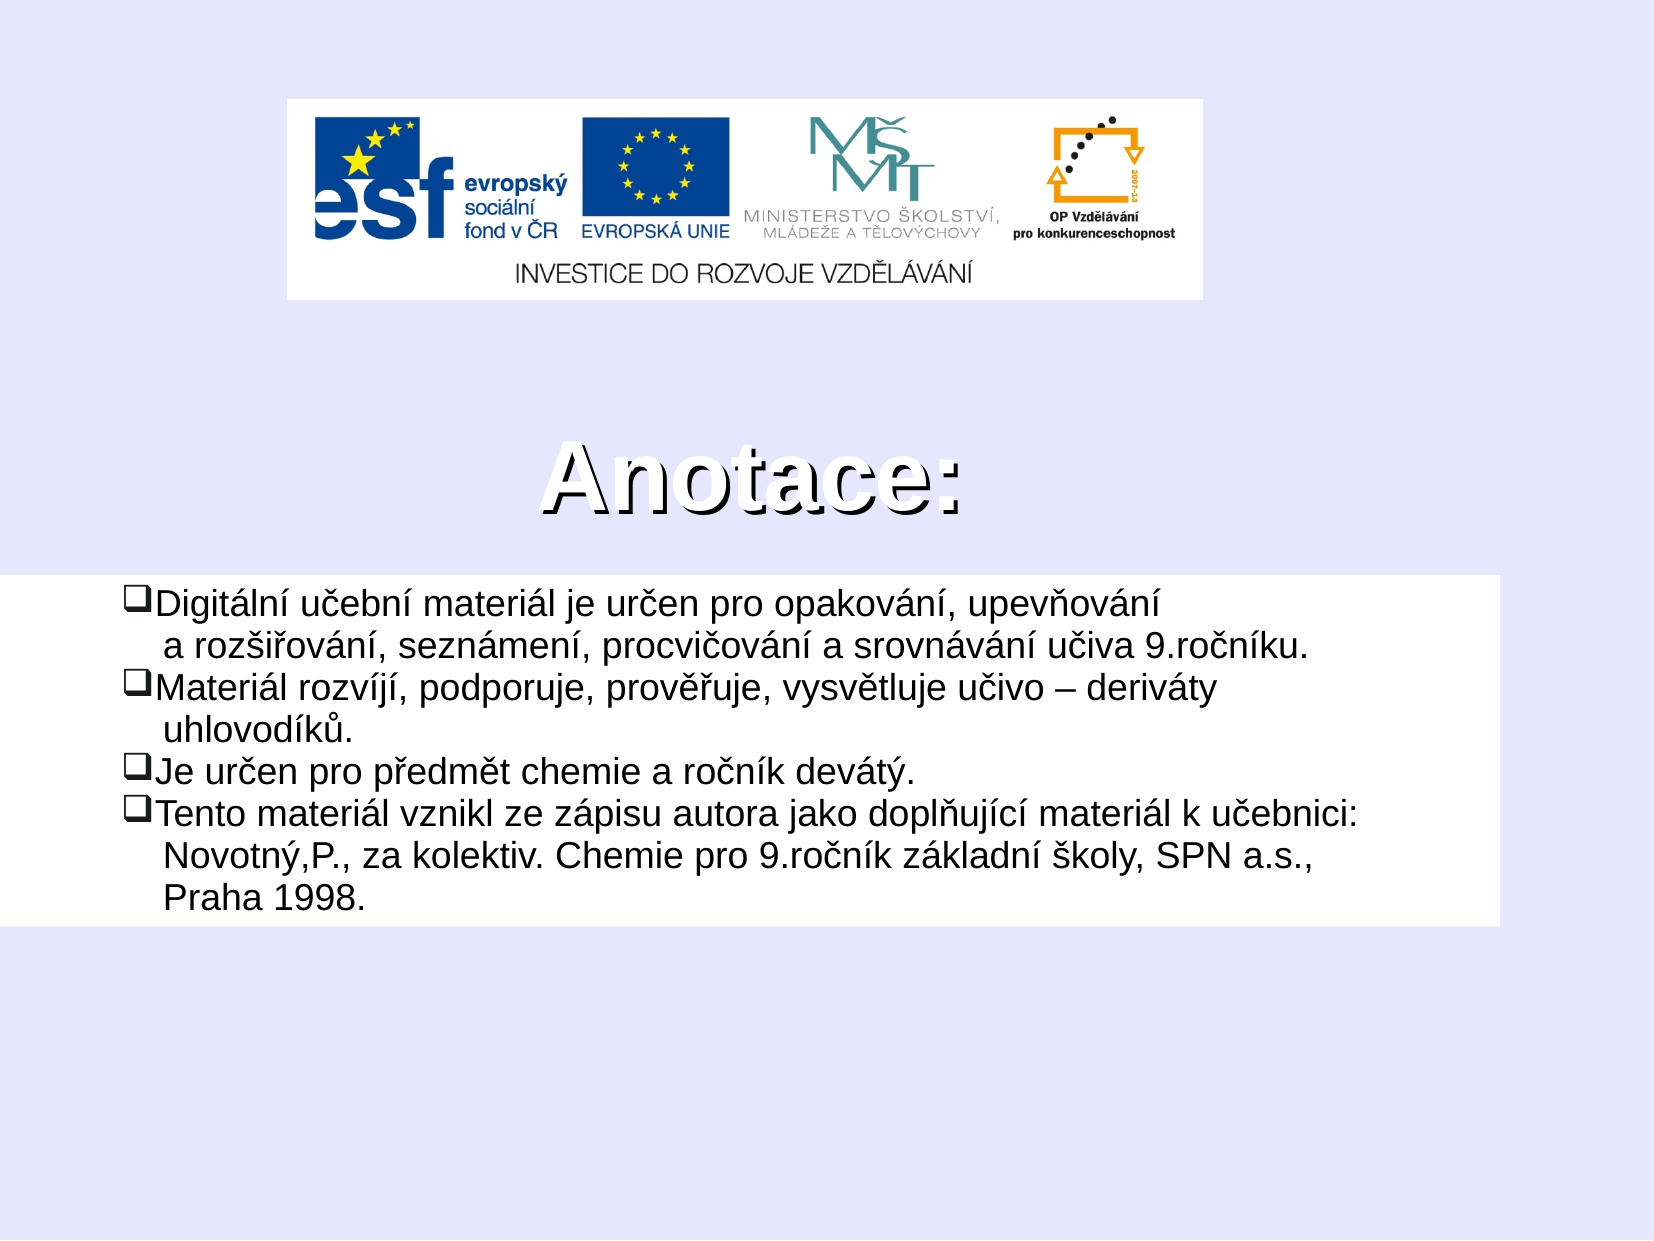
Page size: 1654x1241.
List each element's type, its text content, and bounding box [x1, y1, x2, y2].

picture [287, 99, 1203, 300]
text_box Digitální učební materiál je určen pro opakování, upevňování a rozšiřování, seznámení, procvičování a srovnávání učiva 9.ročníku. Materiál rozvíjí, podporuje, prověřuje, vysvětluje učivo – deriváty uhlovodíků. Je určen pro předmět chemie a ročník devátý. Tento materiál vznikl ze zápisu autora jako doplňující materiál k učebnici: Novotný,P., za kolektiv. Chemie pro 9.ročník základní školy, SPN a.s., Praha 1998. [0, 574, 1501, 927]
title Anotace: [112, 349, 1388, 574]
